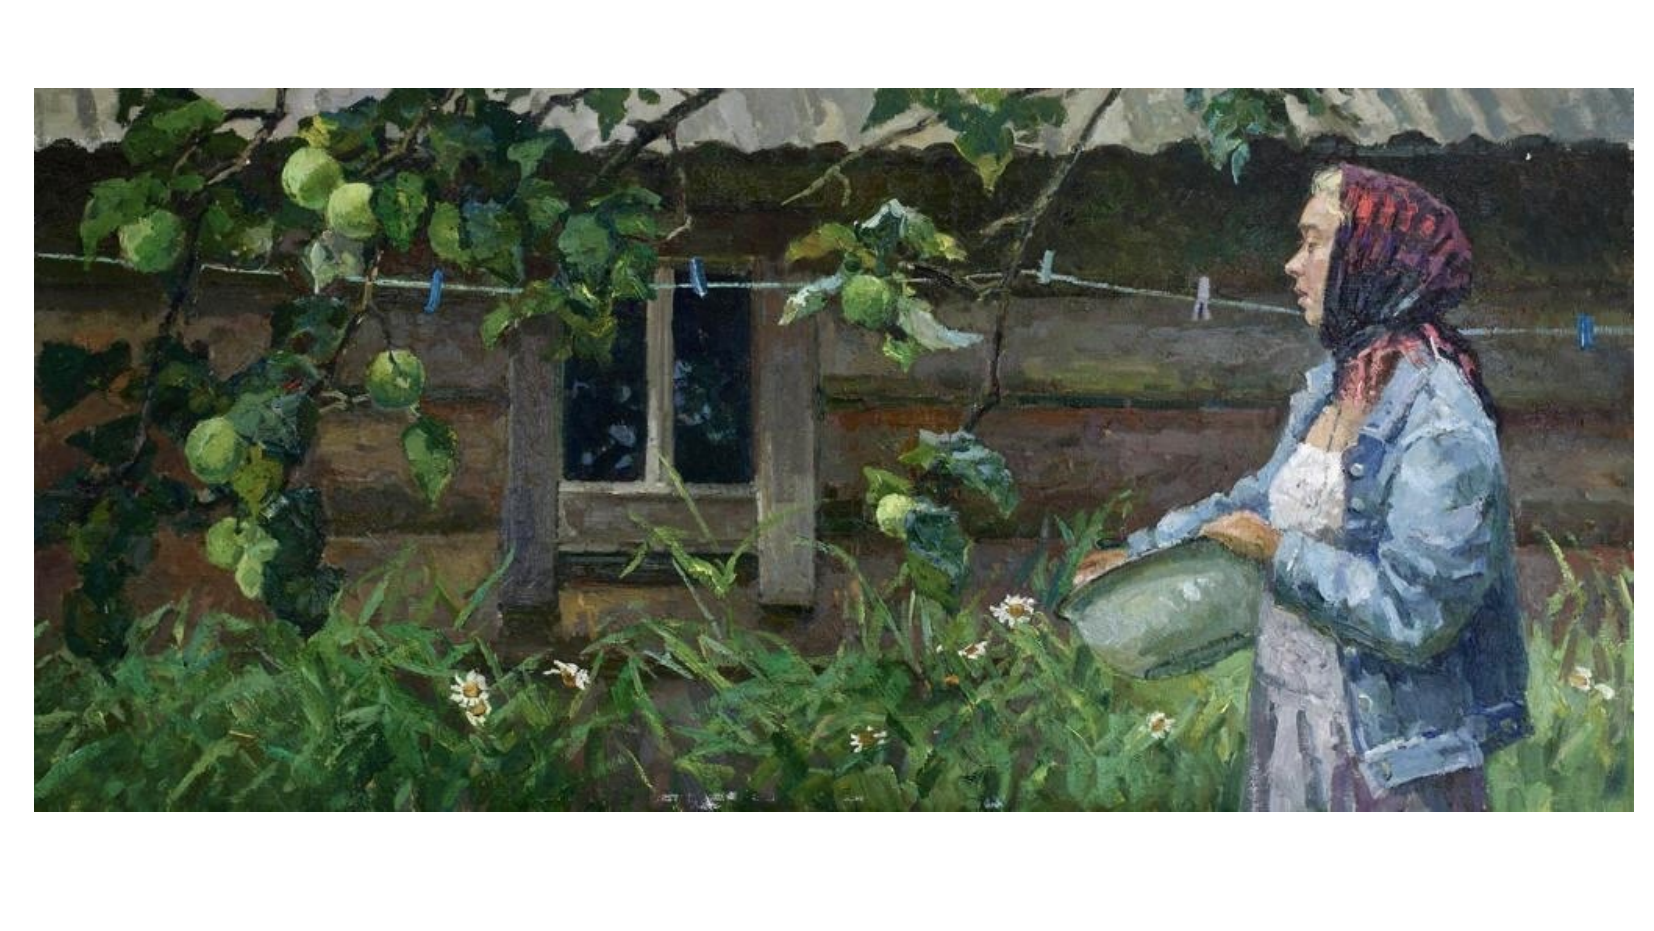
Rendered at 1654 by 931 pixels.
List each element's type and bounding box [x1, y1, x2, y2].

picture [34, 88, 1634, 812]
